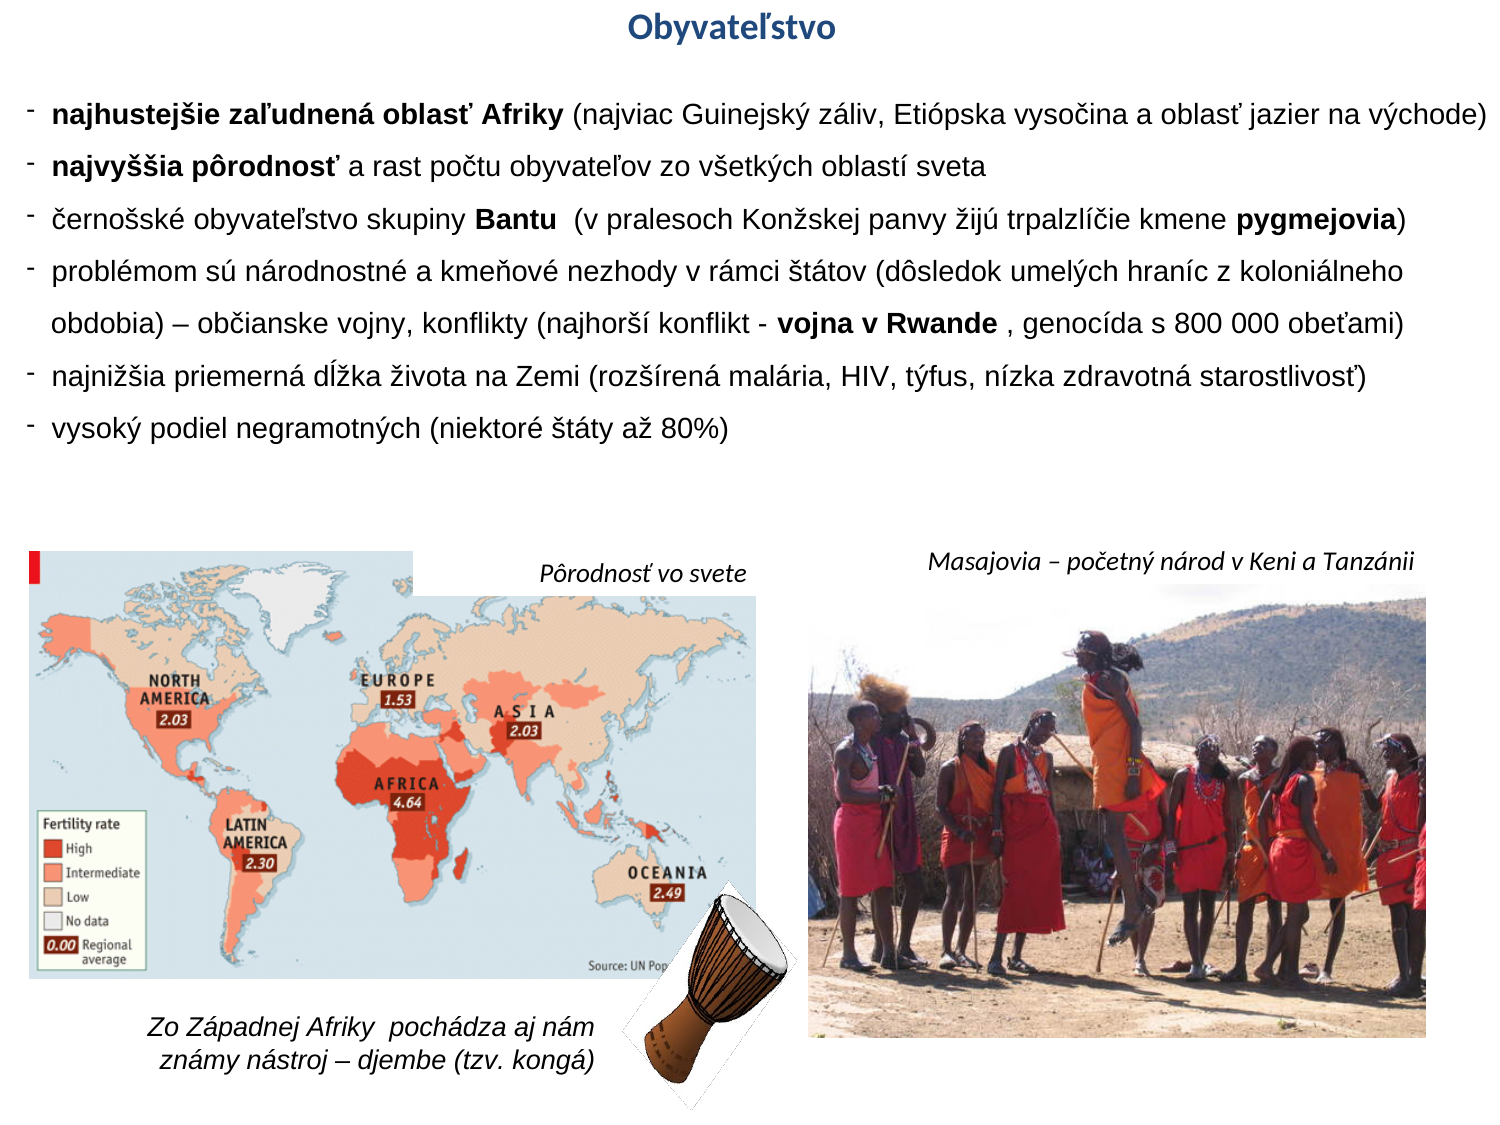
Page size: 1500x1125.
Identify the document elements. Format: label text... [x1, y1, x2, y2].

picture [808, 573, 1426, 1038]
text_box Obyvateľstvo [292, 0, 1172, 55]
text_box najhustejšie zaľudnená oblasť Afriky (najviac Guinejský záliv, Etiópska vysočina a oblasť jazier na východe) najvyššia pôrodnosť a rast počtu obyvateľov zo všetkých oblastí sveta černošské obyvateľstvo skupiny Bantu (v pralesoch Konžskej panvy žijú trpalzlíčie kmene pygmejovia) problémom sú národnostné a kmeňové nezhody v rámci štátov (dôsledok umelých hraníc z koloniálneho obdobia) – občianske vojny, konflikty (najhorší konflikt - vojna v Rwande , genocída s 800 000 obeťami) najnižšia priemerná dĺžka života na Zemi (rozšírená malária, HIV, týfus, nízka zdravotná starostlivosť) vysoký podiel negramotných (niektoré štáty až 80%) [11, 69, 1500, 453]
text_box Zo Západnej Afriky pochádza aj nám známy nástroj – djembe (tzv. kongá) [46, 1001, 610, 1083]
text_box Masajovia – početný národ v Keni a Tanzánii [867, 535, 1430, 584]
text_box Pôrodnosť vo svete [413, 547, 762, 596]
picture [29, 551, 797, 1110]
